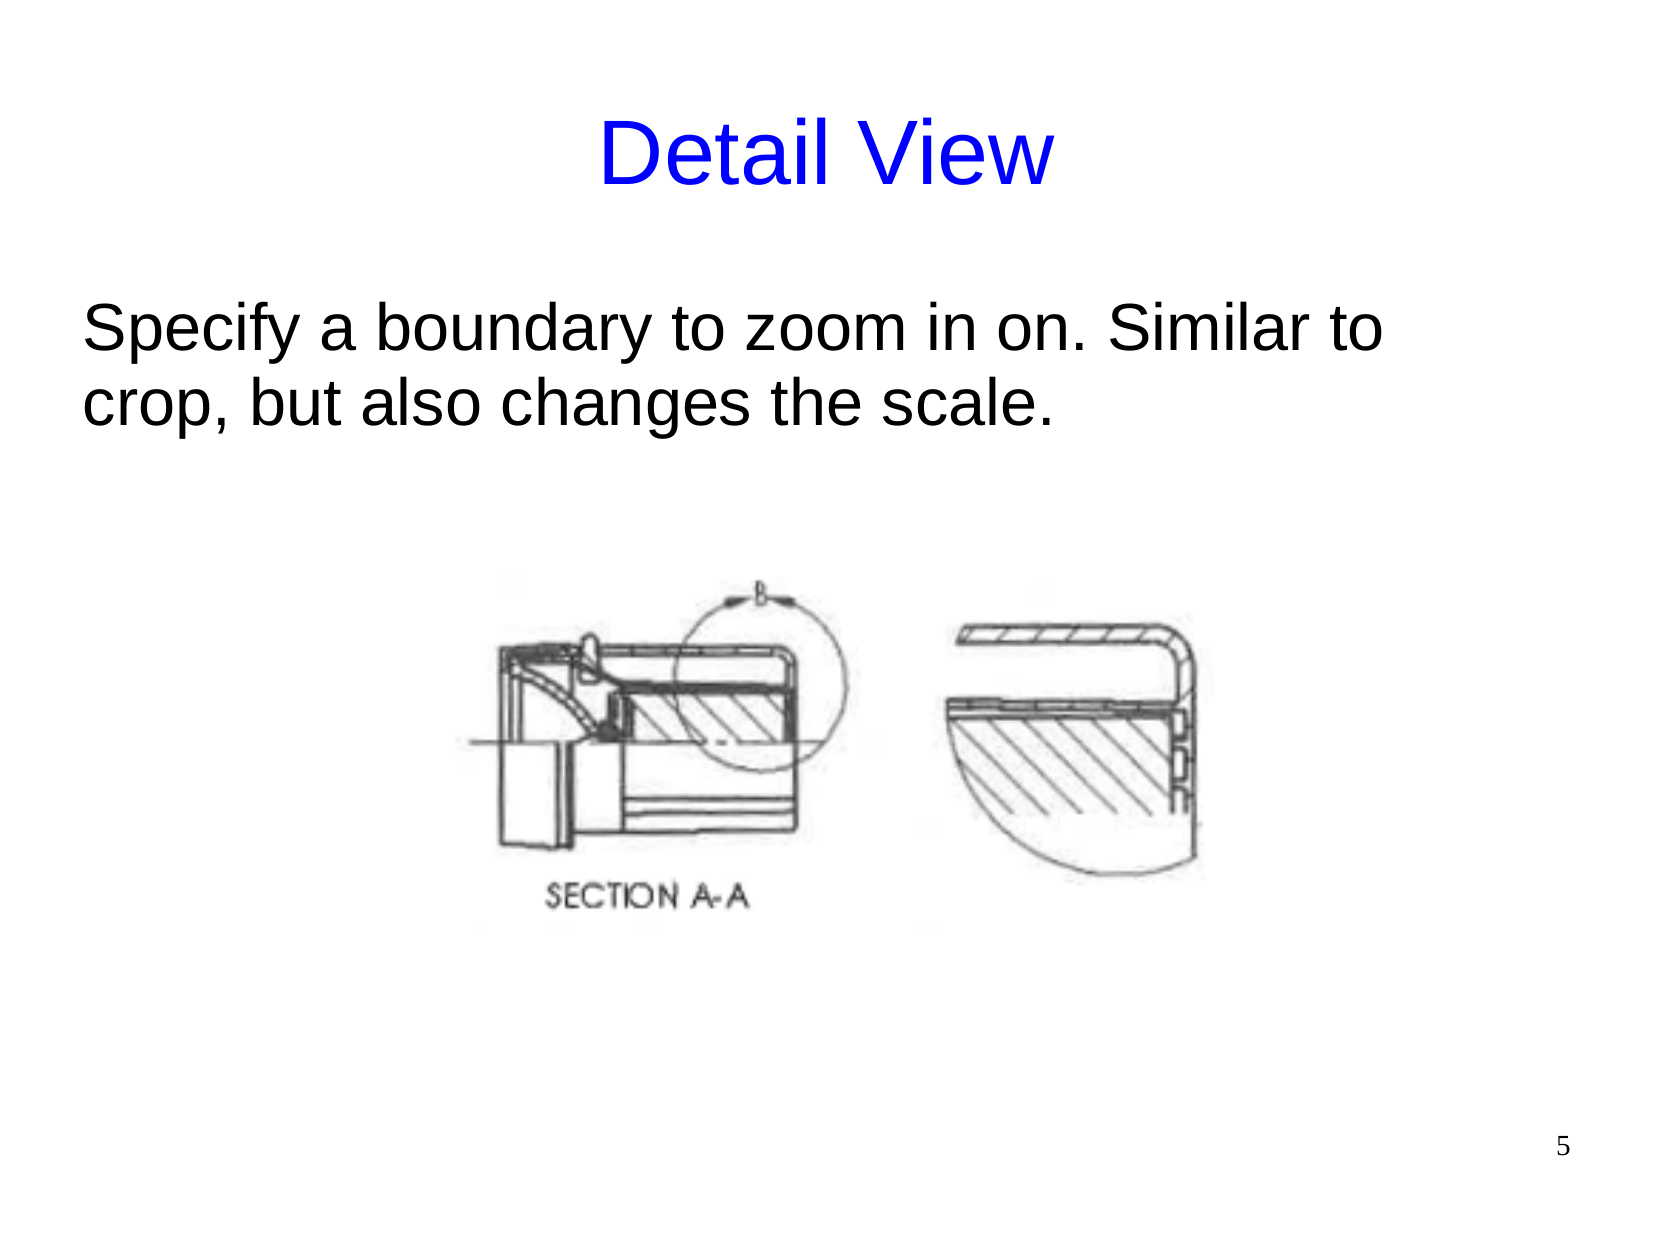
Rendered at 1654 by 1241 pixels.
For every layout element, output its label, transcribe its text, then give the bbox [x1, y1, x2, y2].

list Specify a boundary to zoom in on. Similar to crop, but also changes the scale. [82, 290, 1538, 1010]
title Detail View [82, 49, 1571, 257]
picture [455, 570, 1232, 929]
